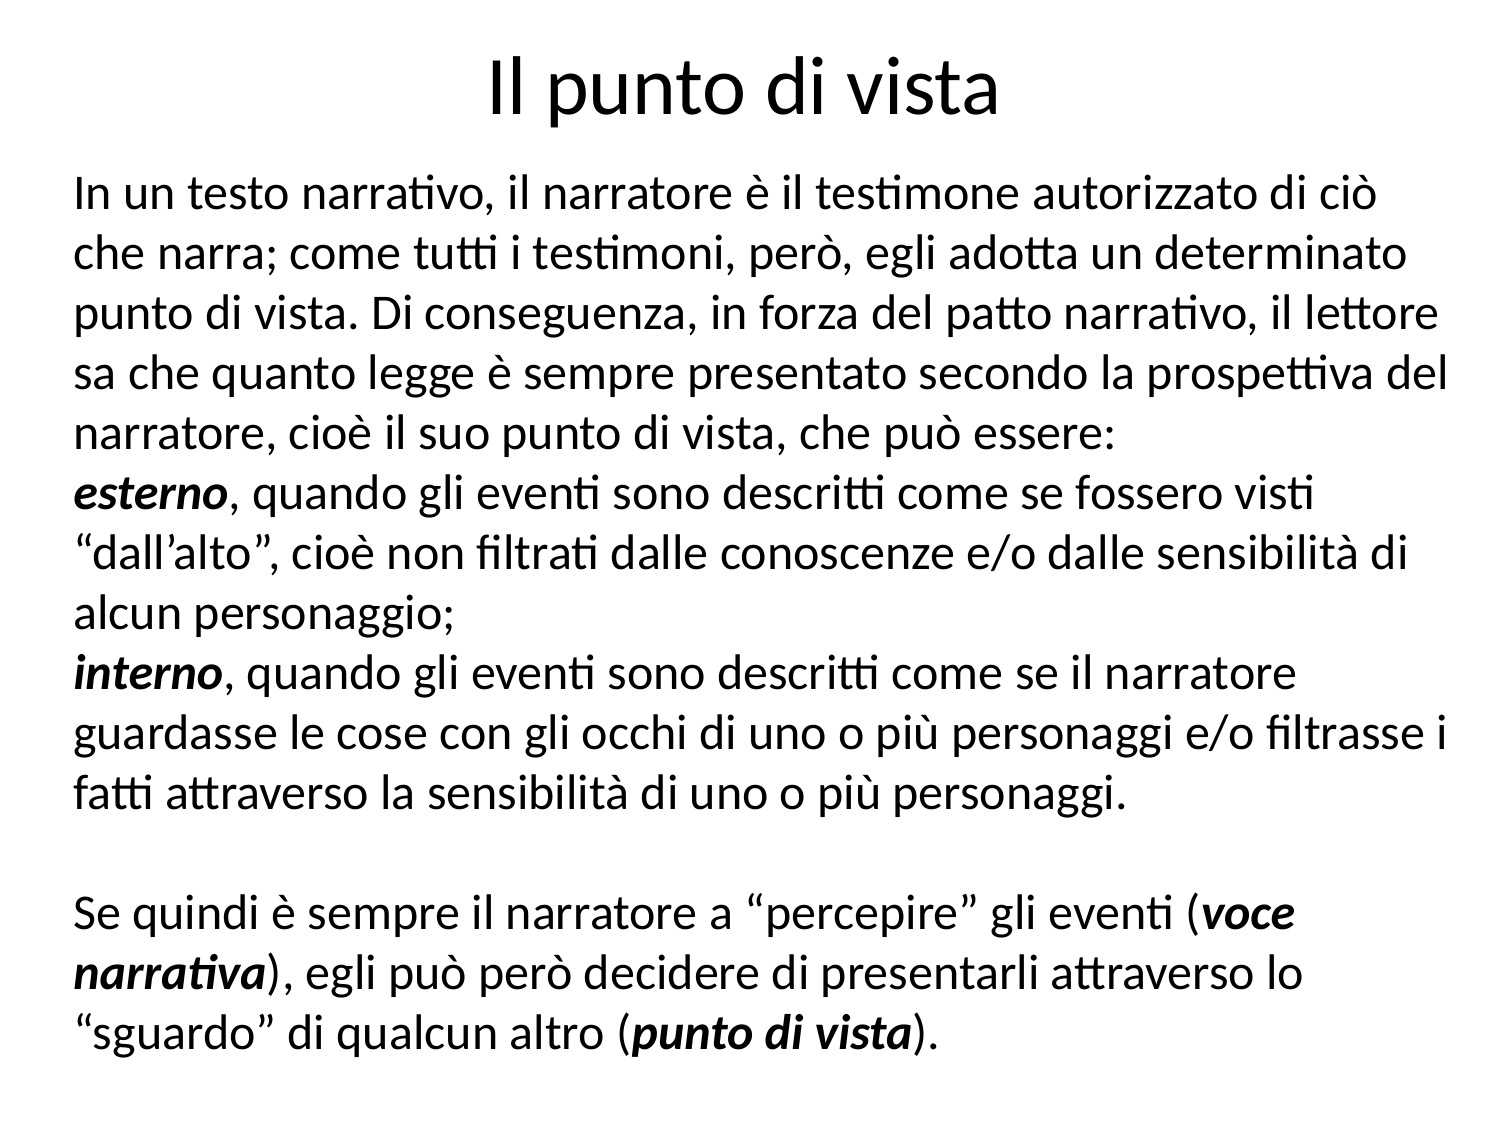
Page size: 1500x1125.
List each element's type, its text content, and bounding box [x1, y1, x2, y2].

text_box Il punto di vista [35, 23, 1454, 143]
text_box In un testo narrativo, il narratore è il testimone autorizzato di ciò che narra; come tutti i testimoni, però, egli adotta un determinato punto di vista. Di conseguenza, in forza del patto narrativo, il lettore sa che quanto legge è sempre presentato secondo la prospettiva del narratore, cioè il suo punto di vista, che può essere: esterno, quando gli eventi sono descritti come se fossero visti “dall’alto”, cioè non filtrati dalle conoscenze e/o dalle sensibilità di alcun personaggio; interno, quando gli eventi sono descritti come se il narratore guardasse le cose con gli occhi di uno o più personaggi e/o filtrasse i fatti attraverso la sensibilità di uno o più personaggi. Se quindi è sempre il narratore a “percepire” gli eventi (voce narrativa), egli può però decidere di presentarli attraverso lo “sguardo” di qualcun altro (punto di vista). [58, 152, 1465, 1068]
